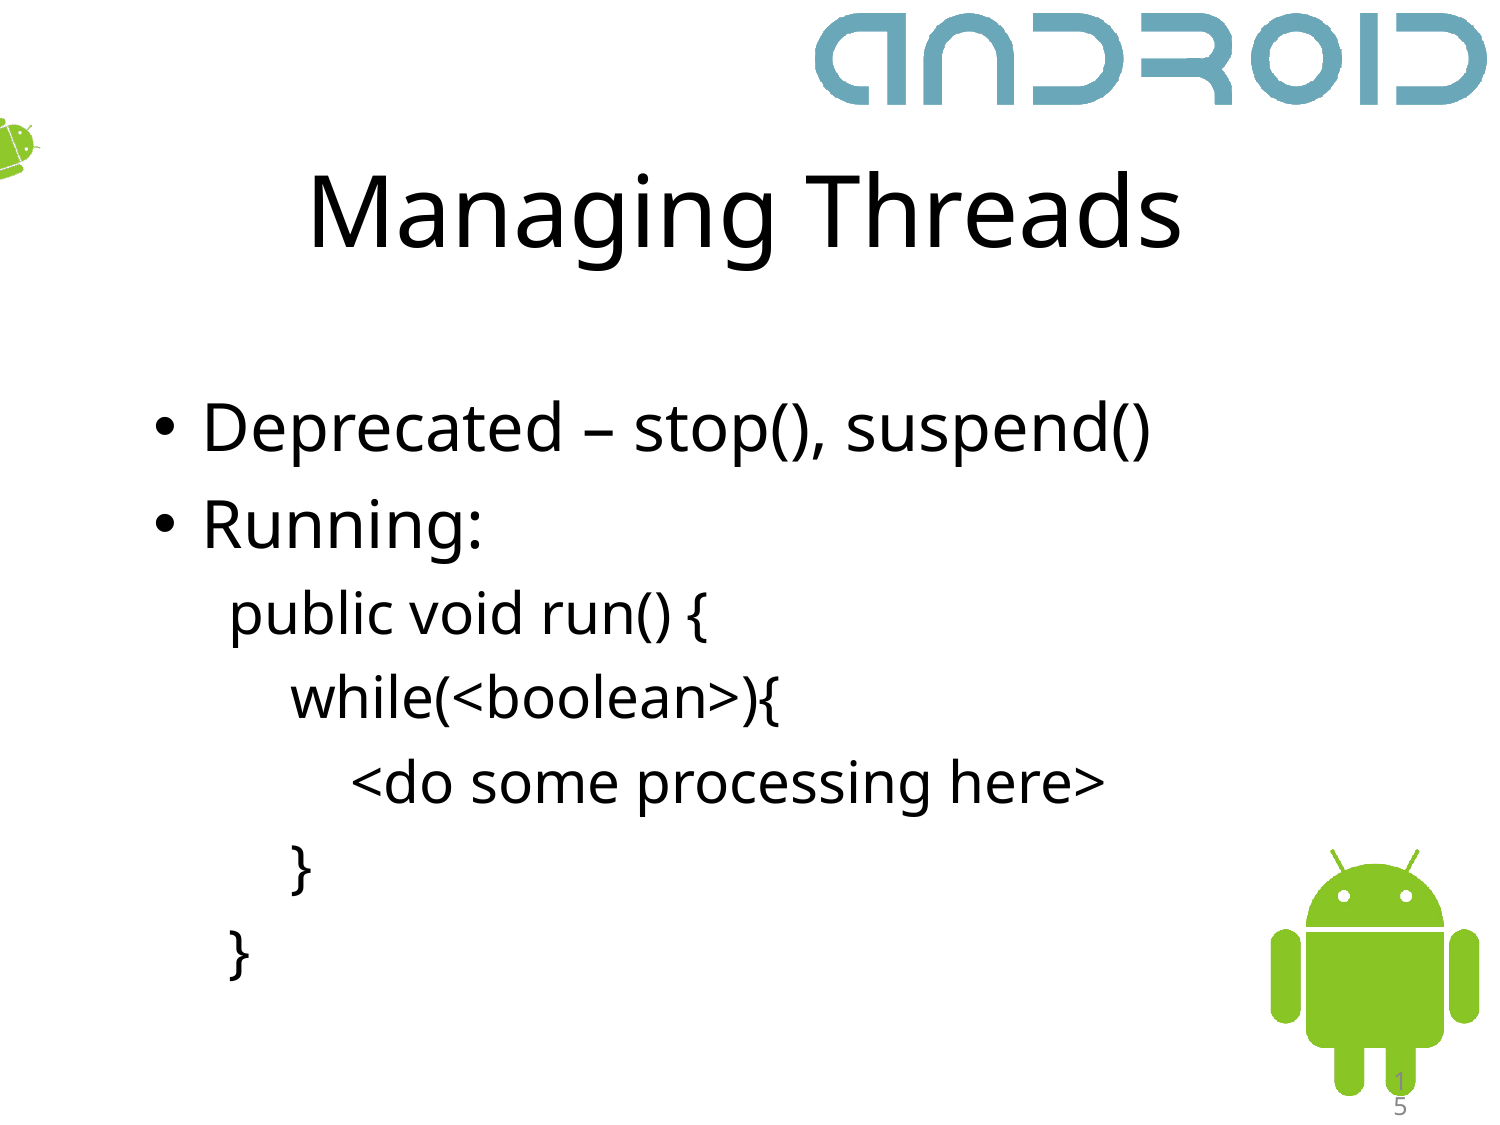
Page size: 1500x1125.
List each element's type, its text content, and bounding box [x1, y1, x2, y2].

picture [808, 9, 1489, 106]
text_box <number> [1378, 1058, 1426, 1104]
picture [0, 103, 53, 198]
picture [1253, 837, 1500, 1125]
list Deprecated – stop(), suspend() Running: public void run() { while(<boolean>){ <do some processing here> } } [147, 378, 1287, 1054]
title Managing Threads [27, 112, 1463, 303]
